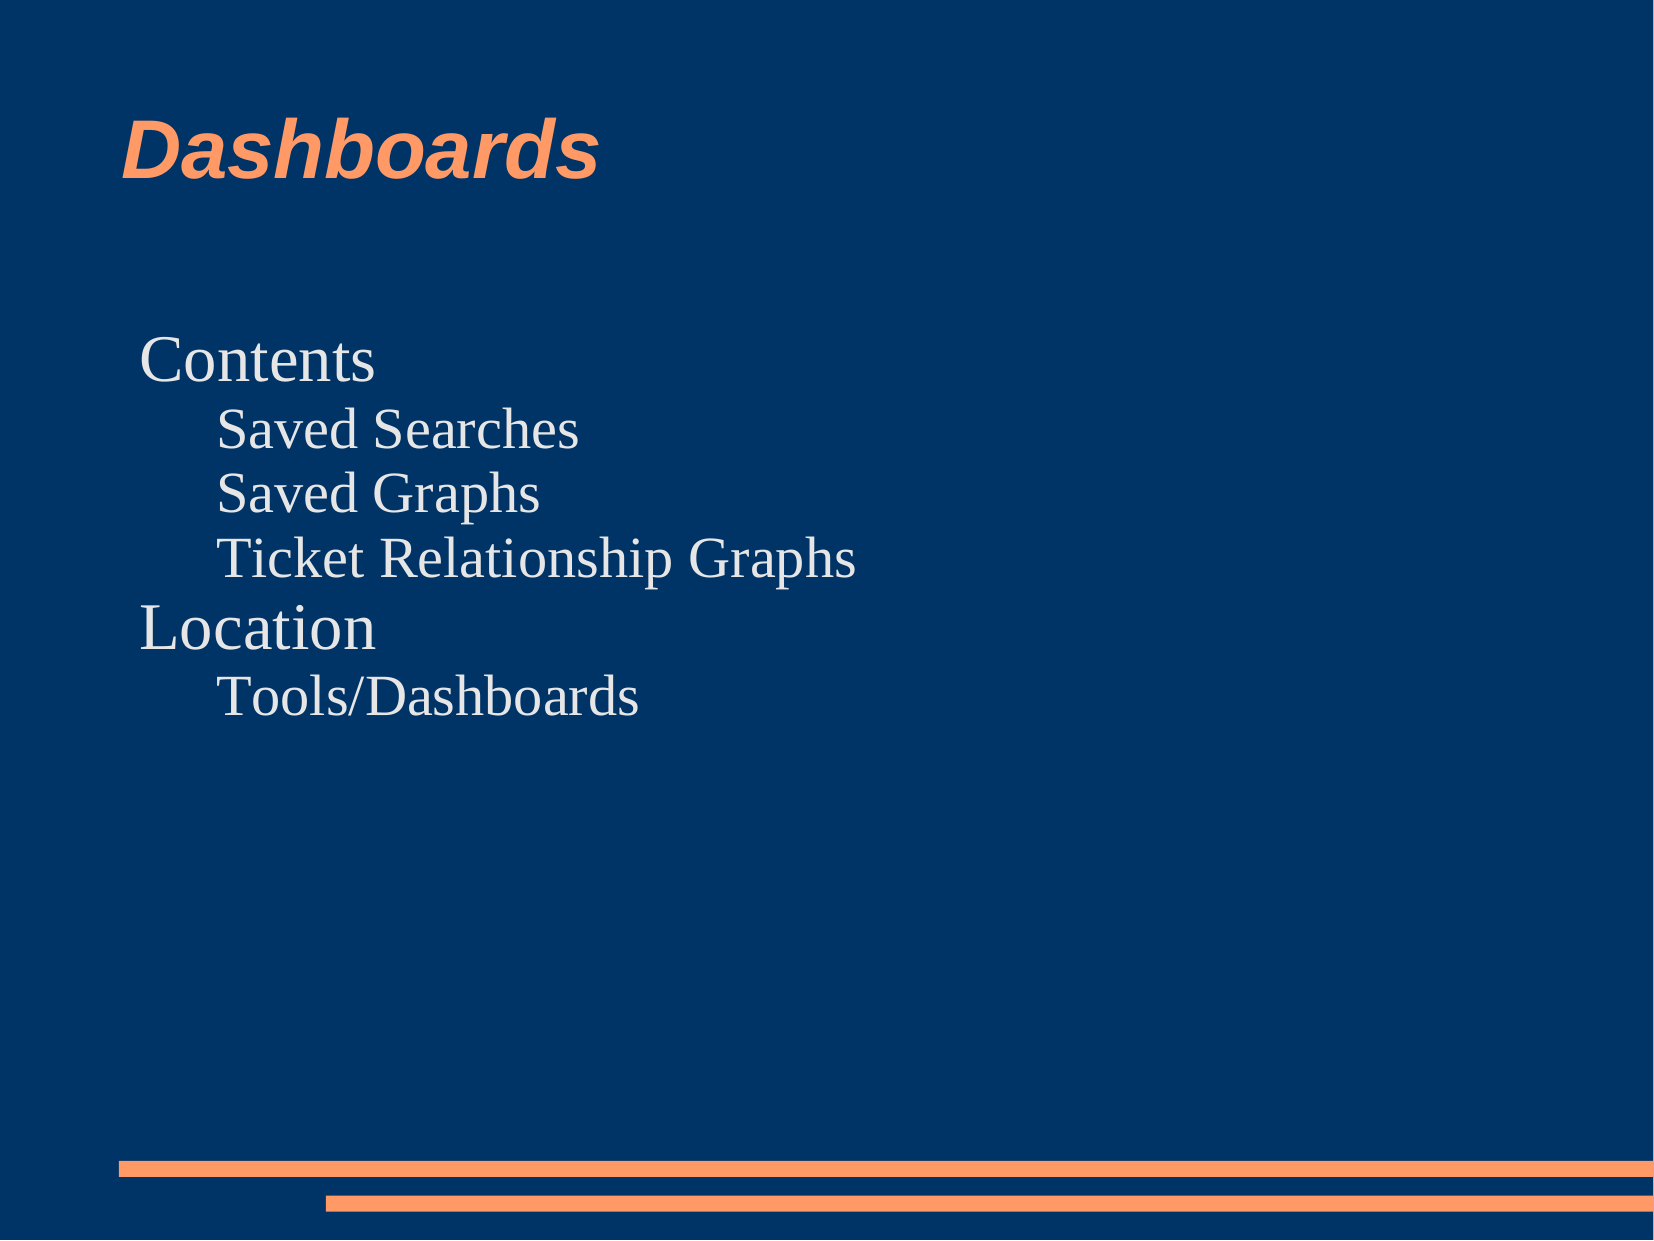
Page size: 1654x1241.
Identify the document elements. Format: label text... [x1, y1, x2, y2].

title Dashboards [121, 53, 1534, 247]
list Contents Saved Searches Saved Graphs Ticket Relationship Graphs Location Tools/Dashboards [121, 322, 1561, 1118]
